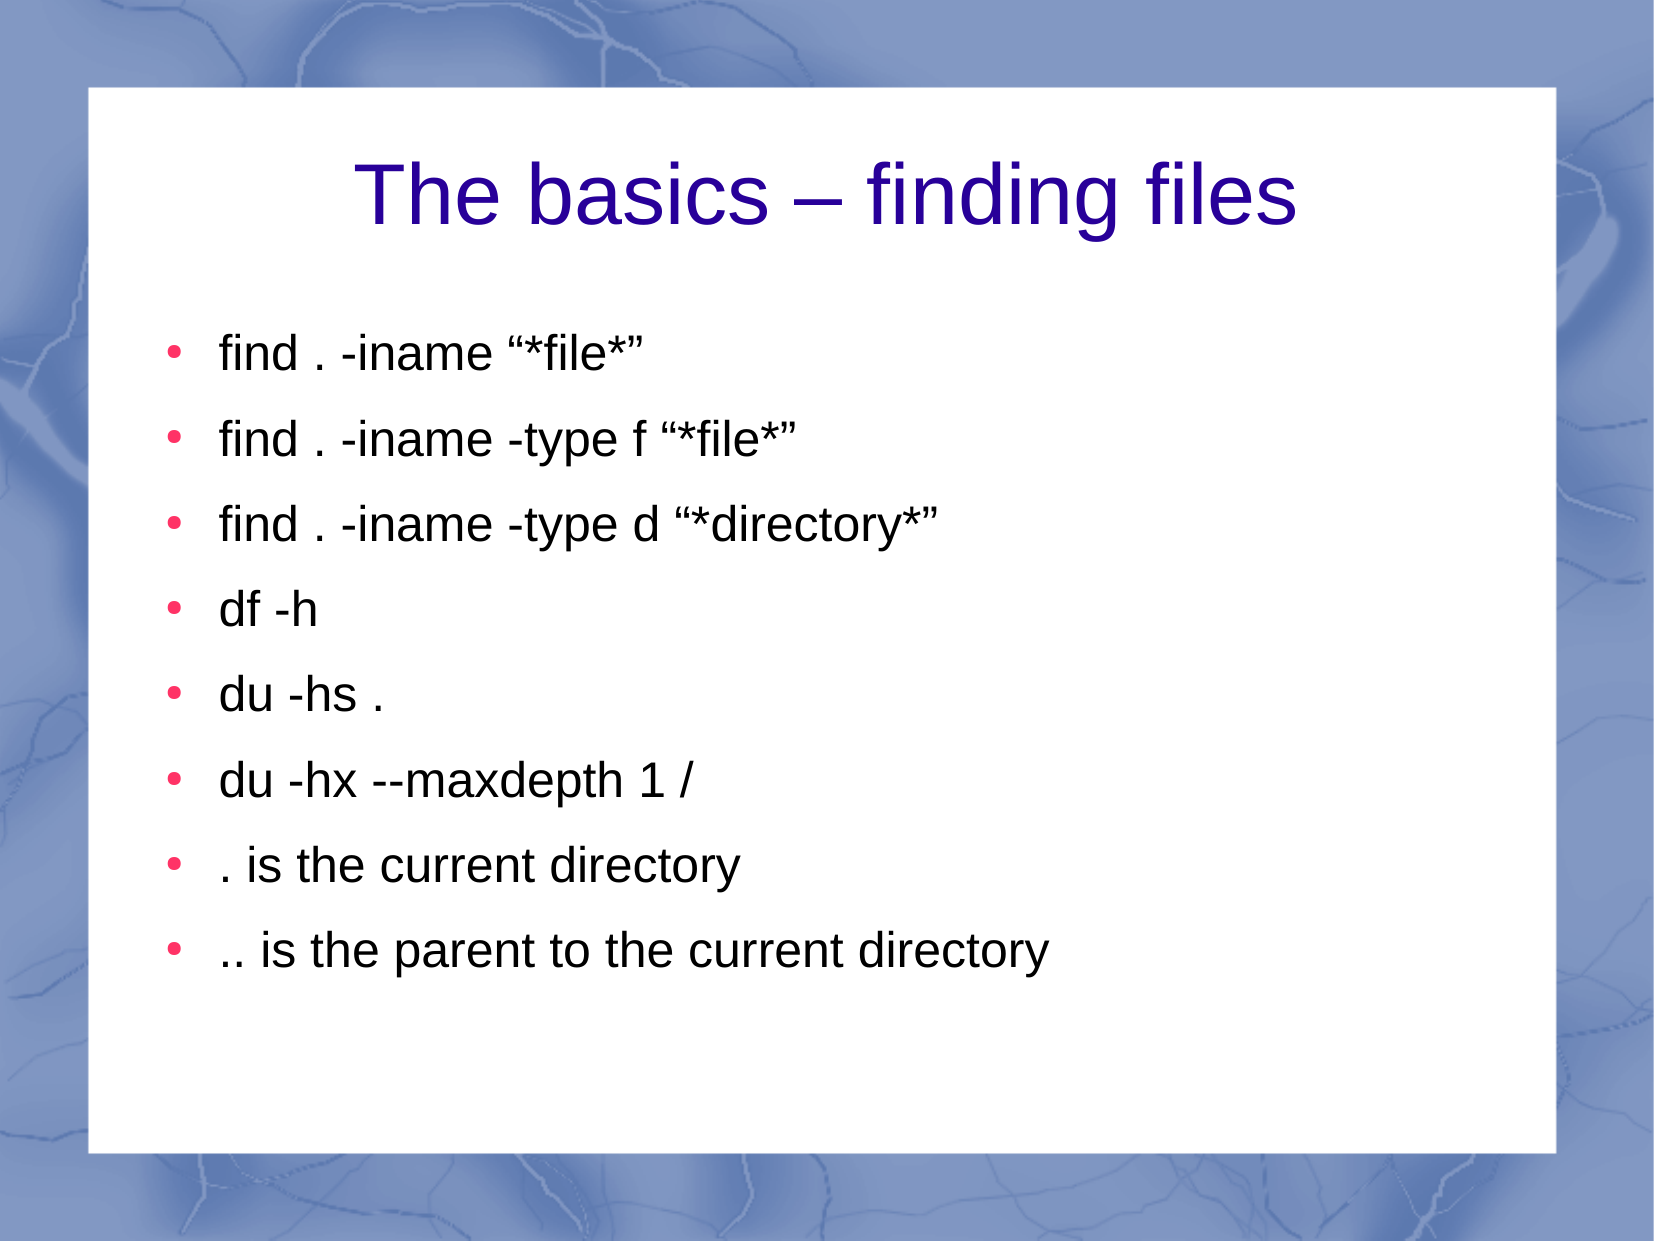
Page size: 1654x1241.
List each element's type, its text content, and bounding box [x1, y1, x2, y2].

picture [0, 0, 1654, 1241]
list find . -iname “*file*” find . -iname -type f “*file*” find . -iname -type d “*directory*” df -h du -hs . du -hx --maxdepth 1 / . is the current directory .. is the parent to the current directory [147, 325, 1506, 1145]
title The basics – finding files [118, 90, 1536, 298]
